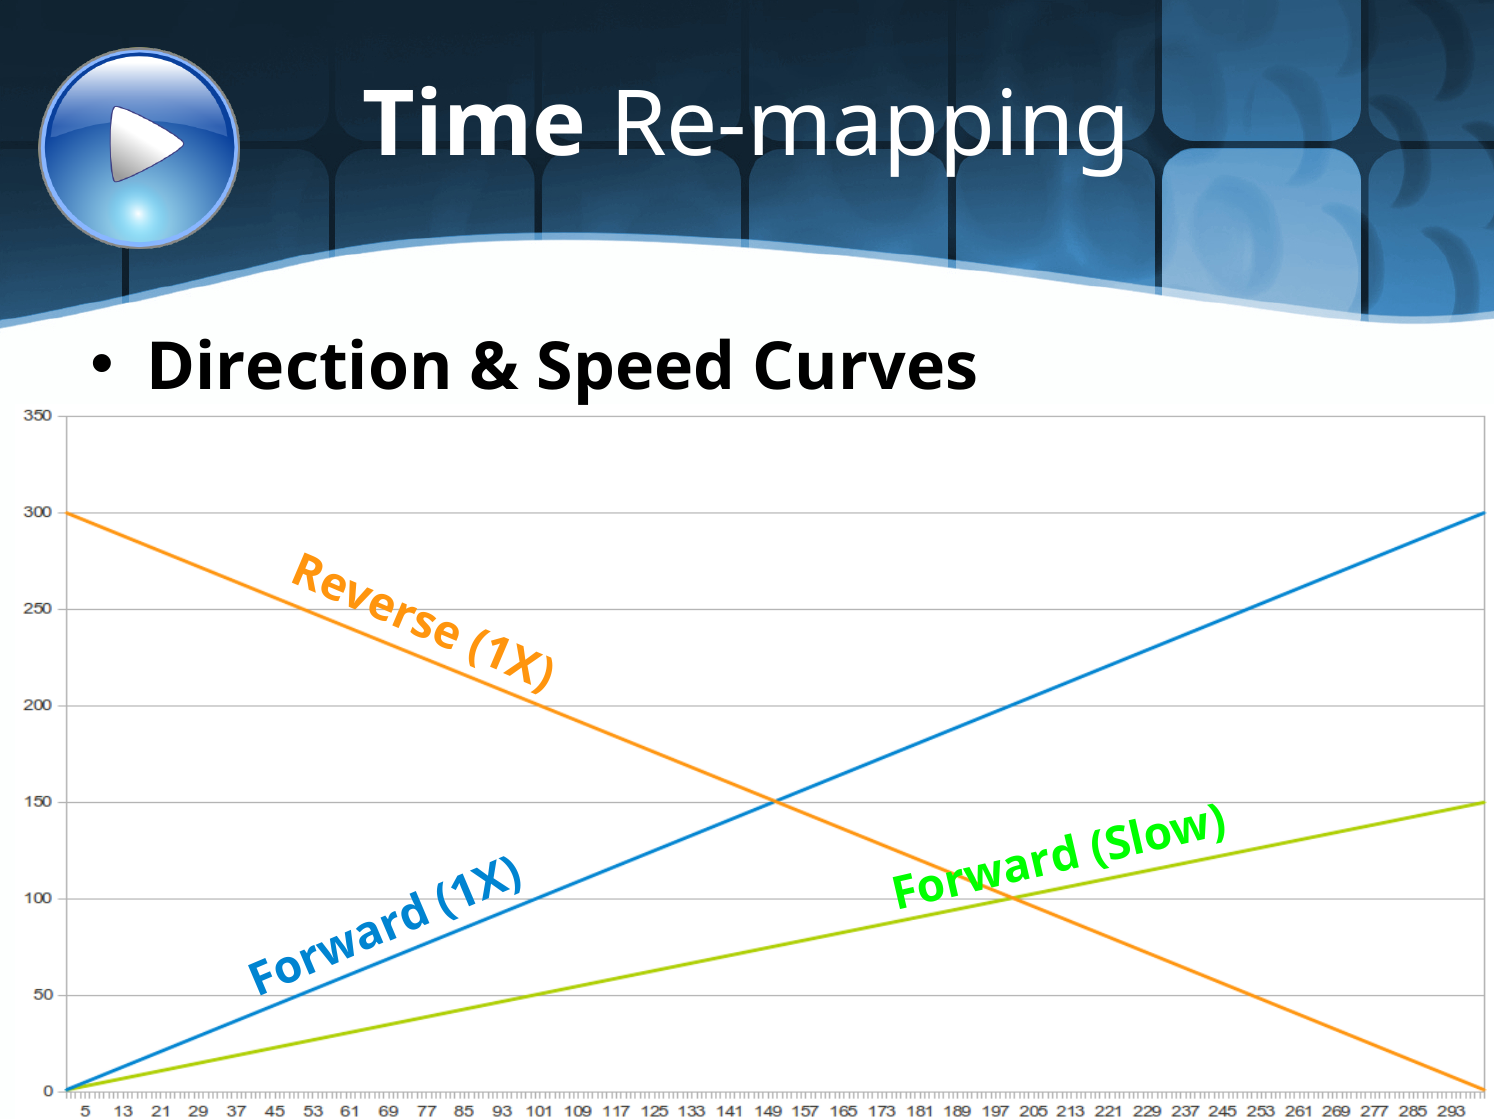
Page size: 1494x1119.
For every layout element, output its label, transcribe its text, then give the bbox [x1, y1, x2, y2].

list Direction & Speed Curves [75, 315, 1420, 1097]
title Time Re-mapping [74, 25, 1420, 213]
list Forward (1X) [222, 780, 660, 1019]
list Reverse (1X) [268, 526, 706, 766]
picture [0, 0, 1494, 1119]
list Forward (Slow) [870, 761, 1320, 931]
